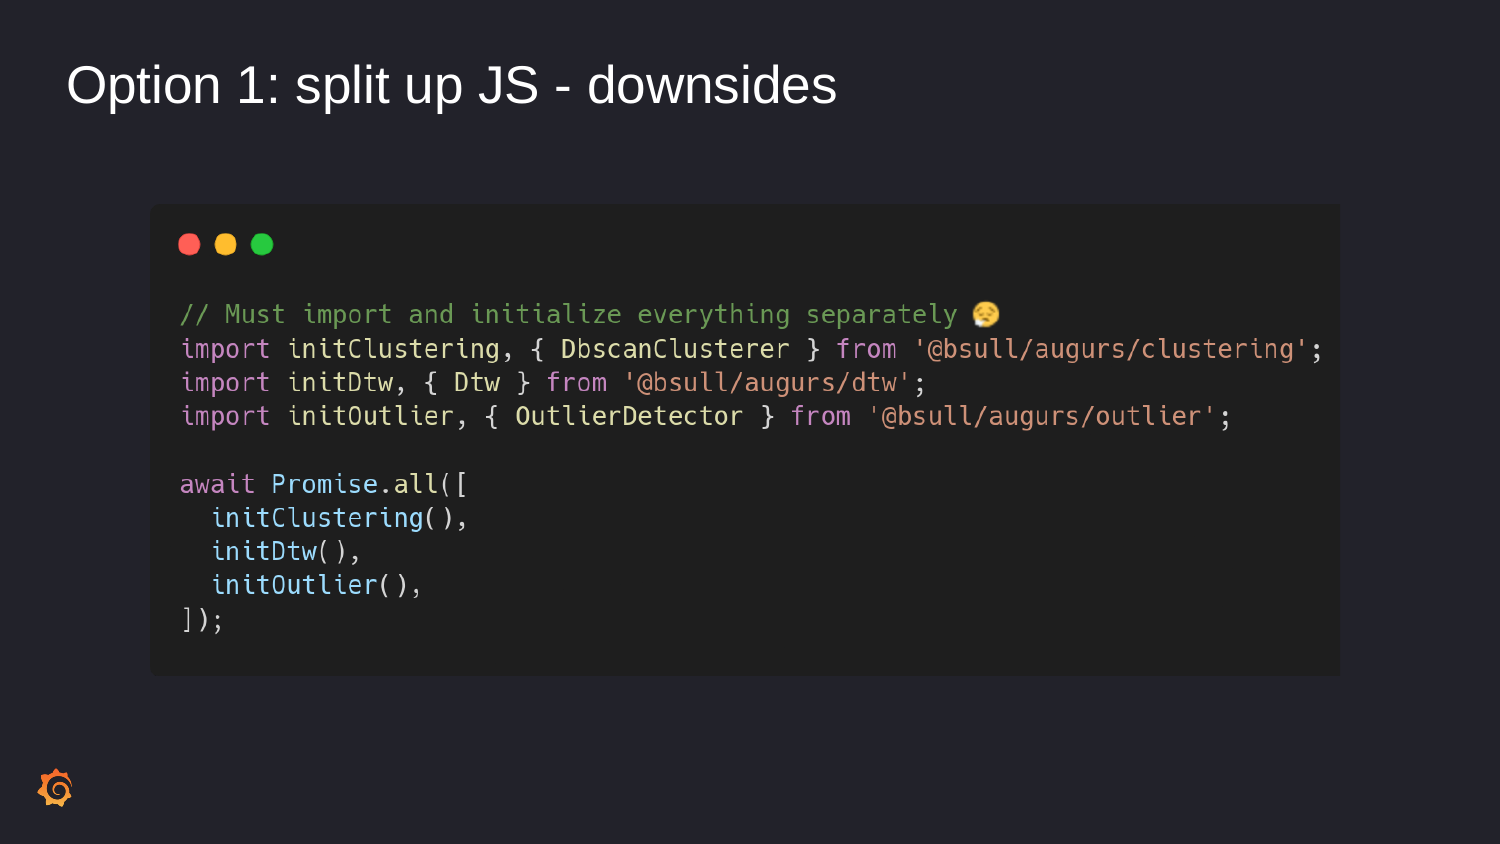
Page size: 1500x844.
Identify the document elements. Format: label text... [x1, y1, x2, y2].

picture [150, 204, 1341, 676]
picture [37, 768, 72, 807]
title Option 1: split up JS - downsides [51, 35, 1449, 130]
